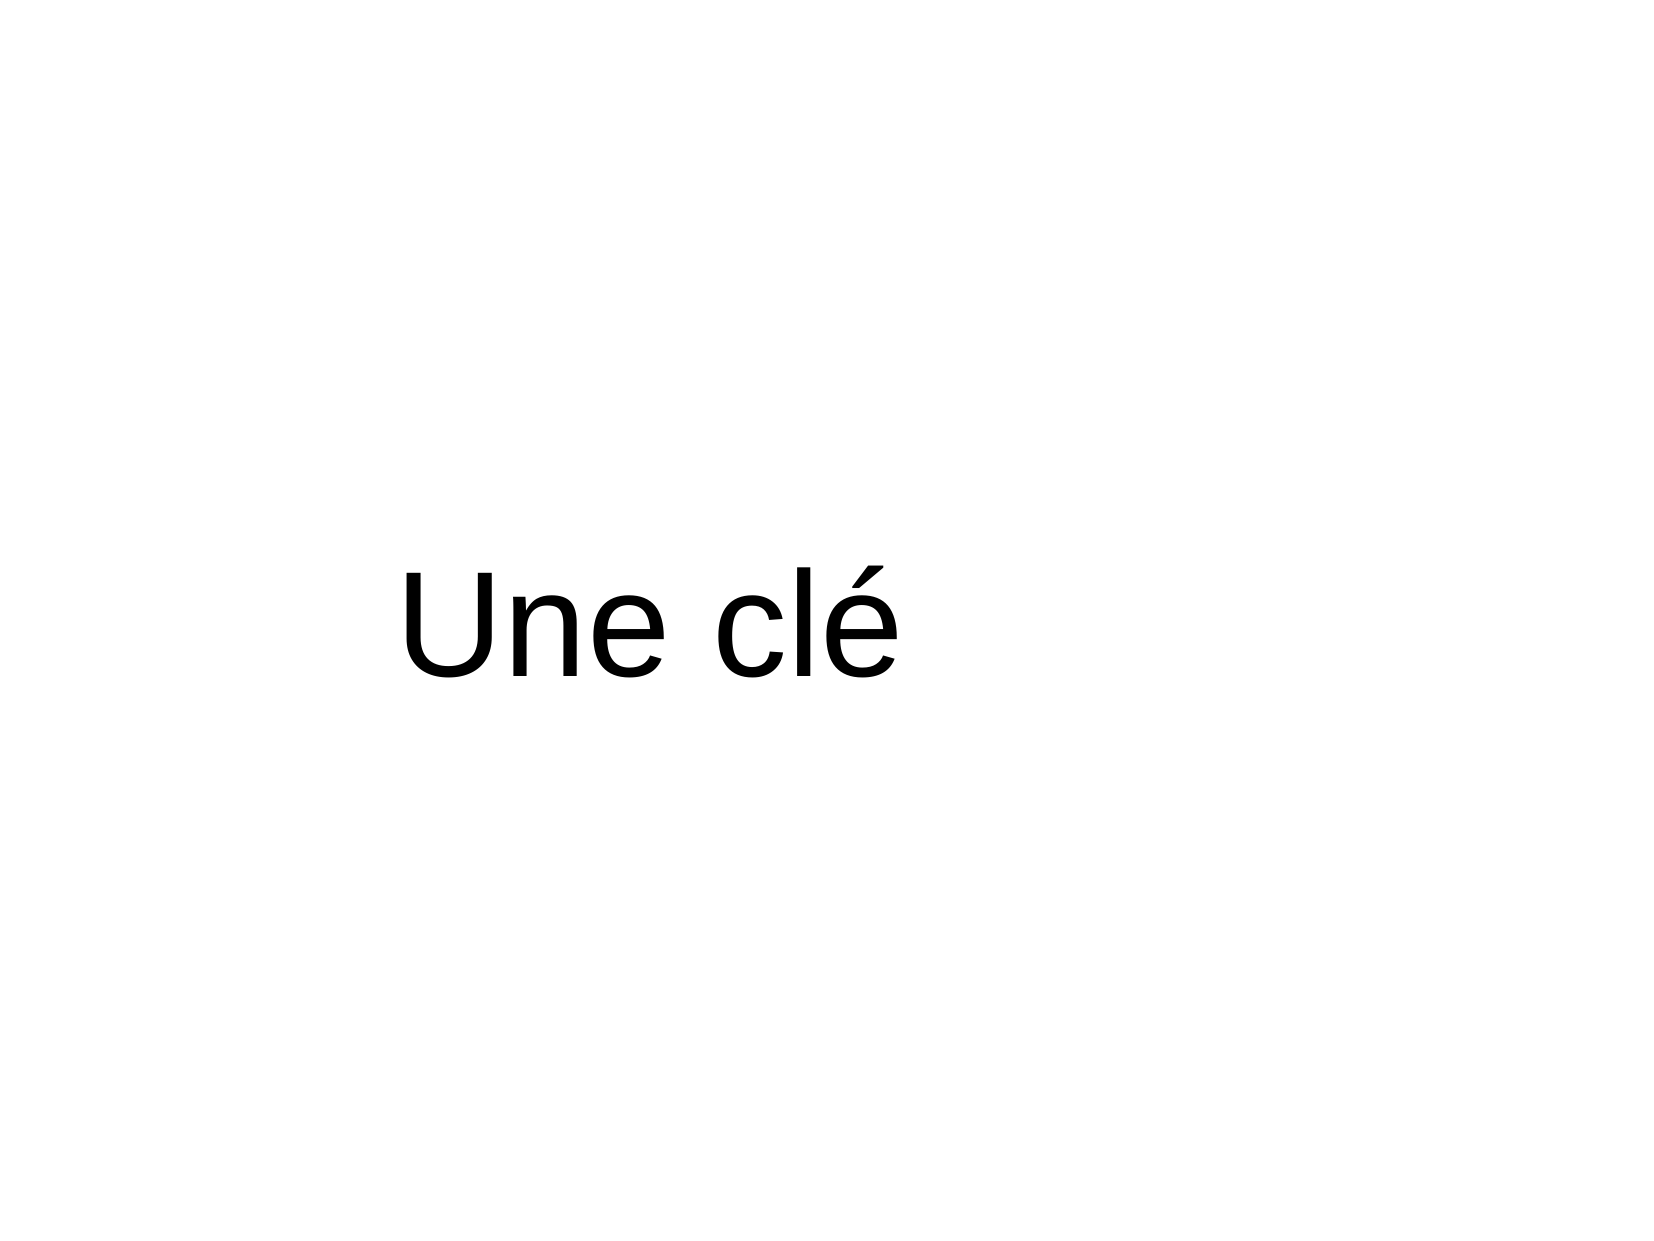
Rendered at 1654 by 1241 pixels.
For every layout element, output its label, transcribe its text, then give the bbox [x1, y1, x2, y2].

text_box Une clé [380, 533, 1279, 717]
